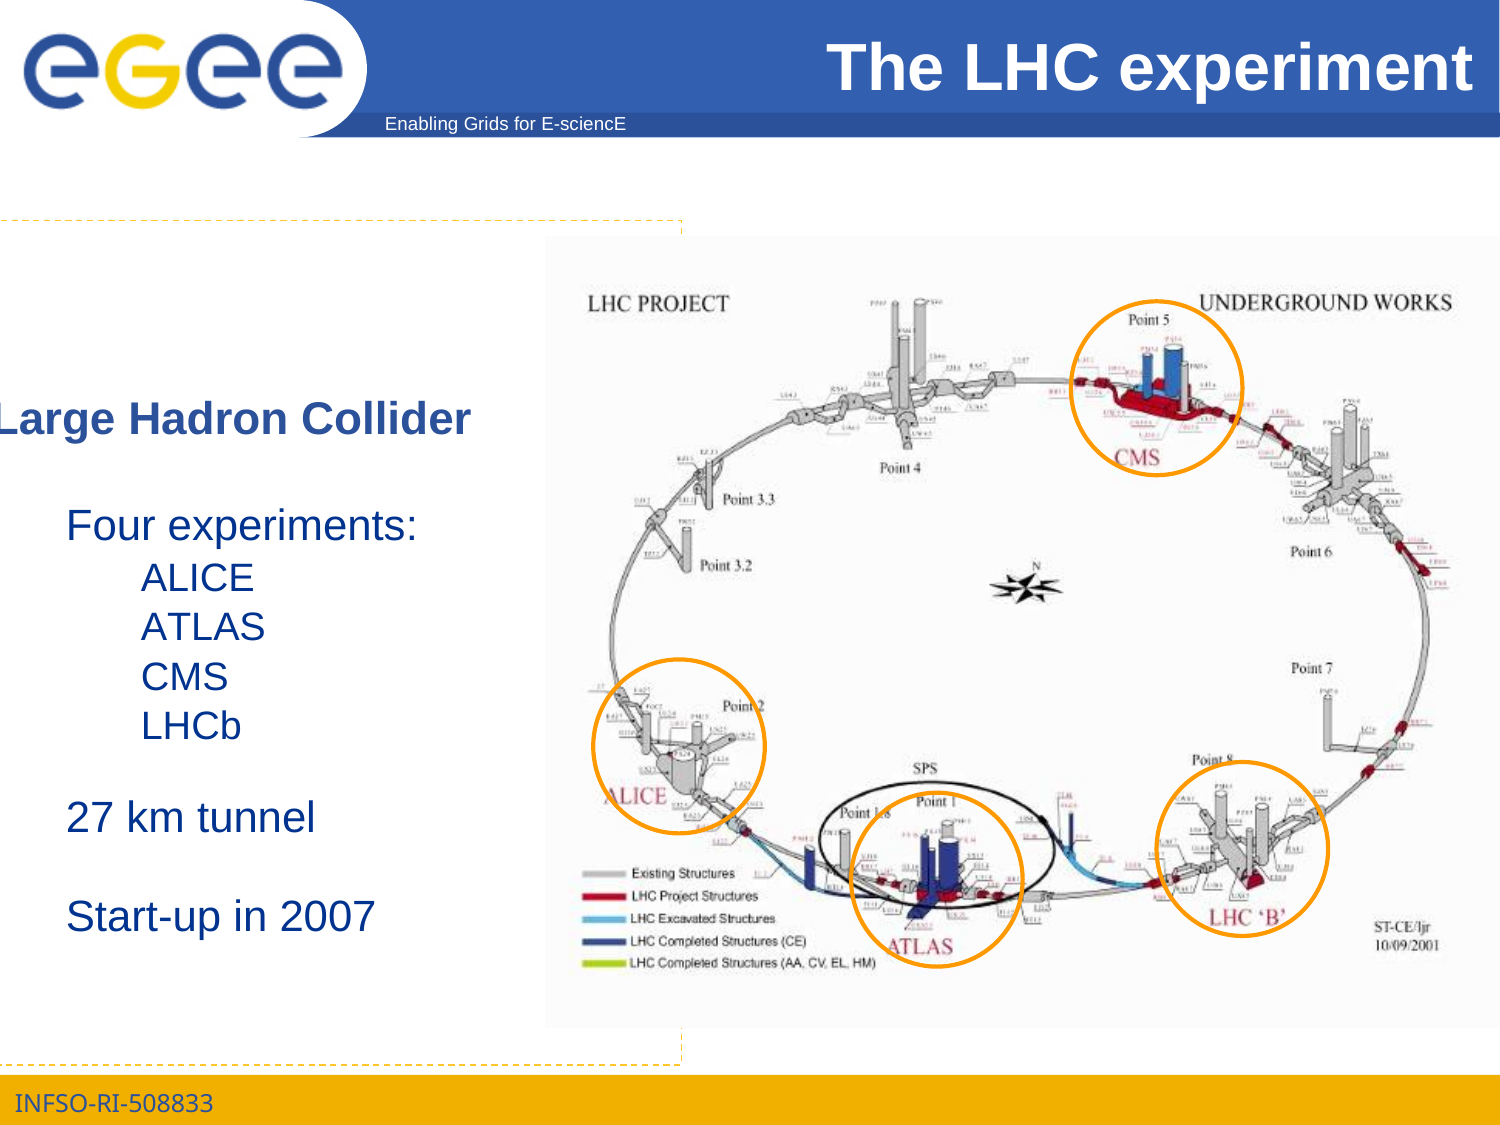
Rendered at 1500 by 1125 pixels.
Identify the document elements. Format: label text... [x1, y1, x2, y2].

picture [545, 236, 1500, 1028]
list Large Hadron Collider Four experiments: ALICE ATLAS CMS LHCb 27 km tunnel Start-up in 2007 [0, 220, 682, 1065]
picture [18, 30, 349, 112]
title The LHC experiment [369, 0, 1475, 195]
